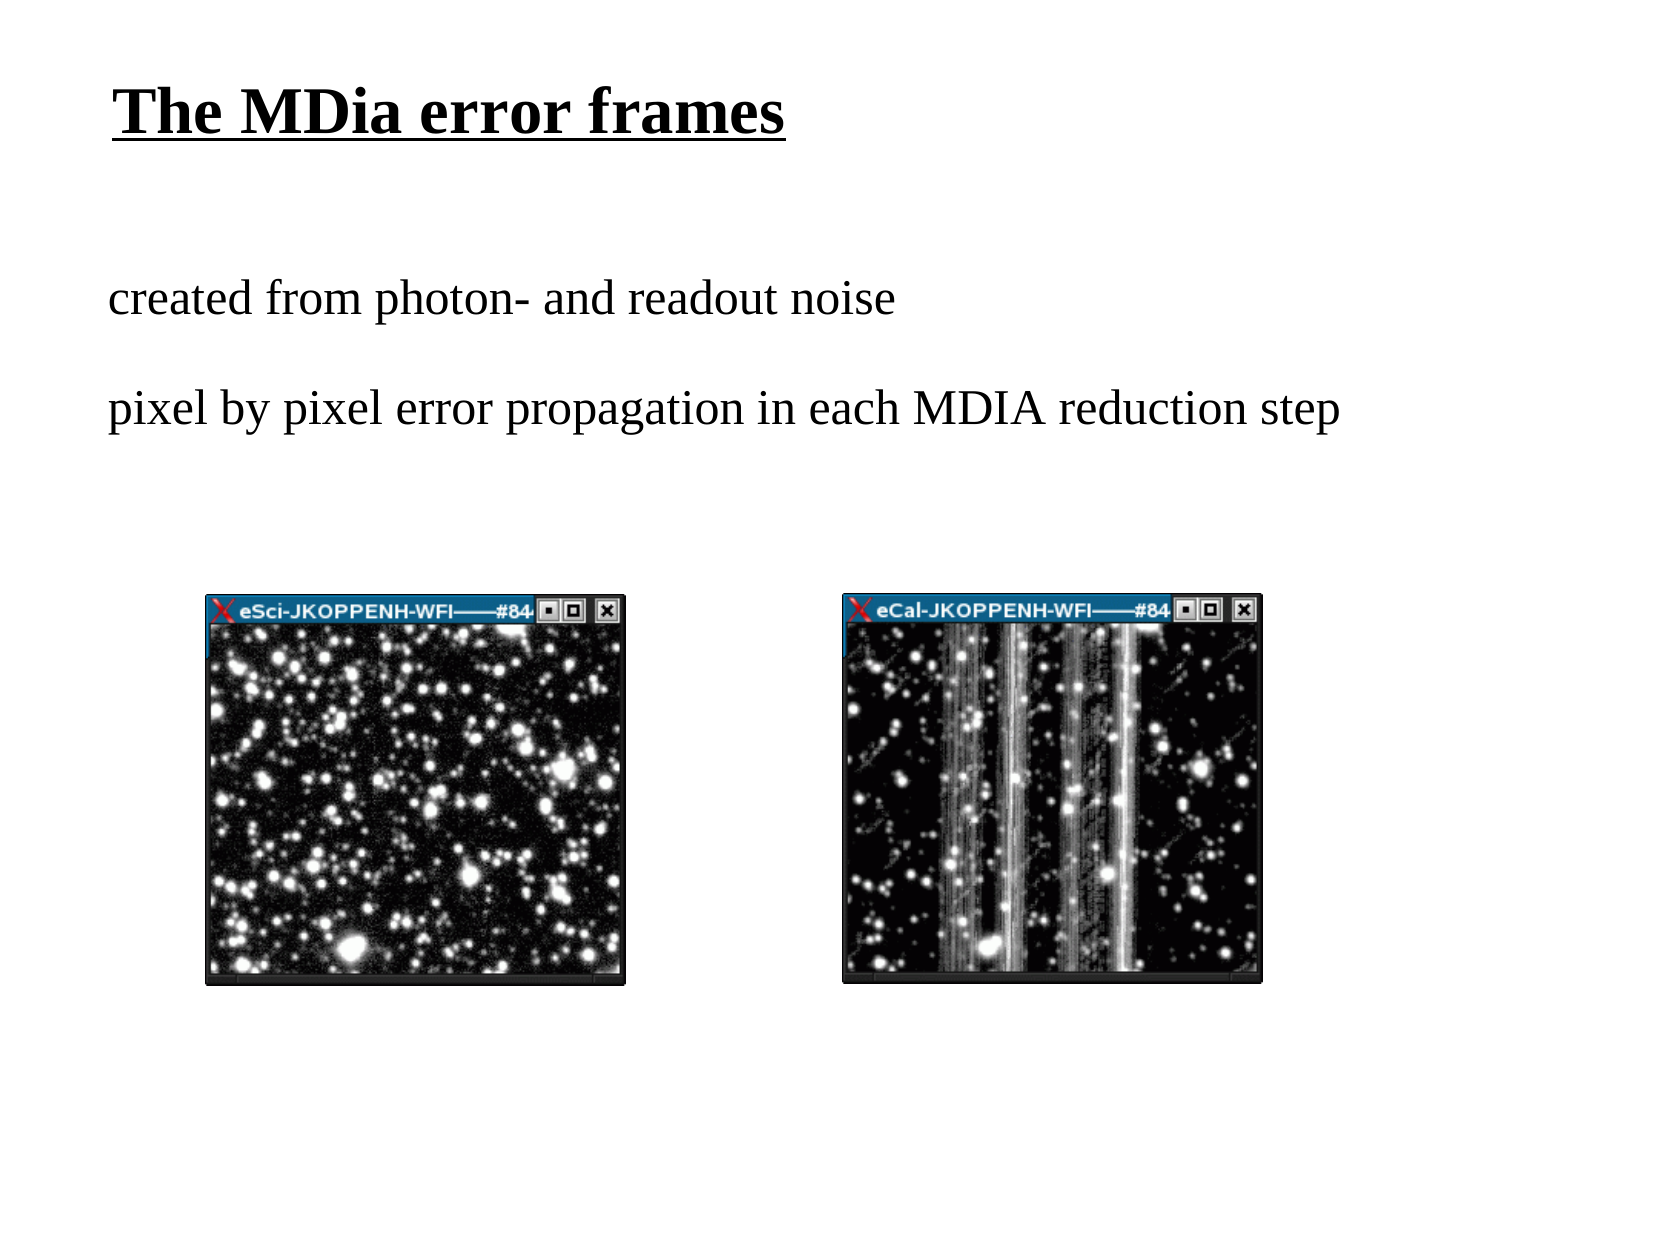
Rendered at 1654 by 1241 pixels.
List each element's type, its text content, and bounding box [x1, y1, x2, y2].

picture [842, 593, 1263, 984]
picture [205, 594, 626, 986]
text_box created from photon- and readout noise pixel by pixel error propagation in each MDIA reduction step [107, 269, 1343, 436]
text_box The MDia error frames [112, 74, 787, 149]
